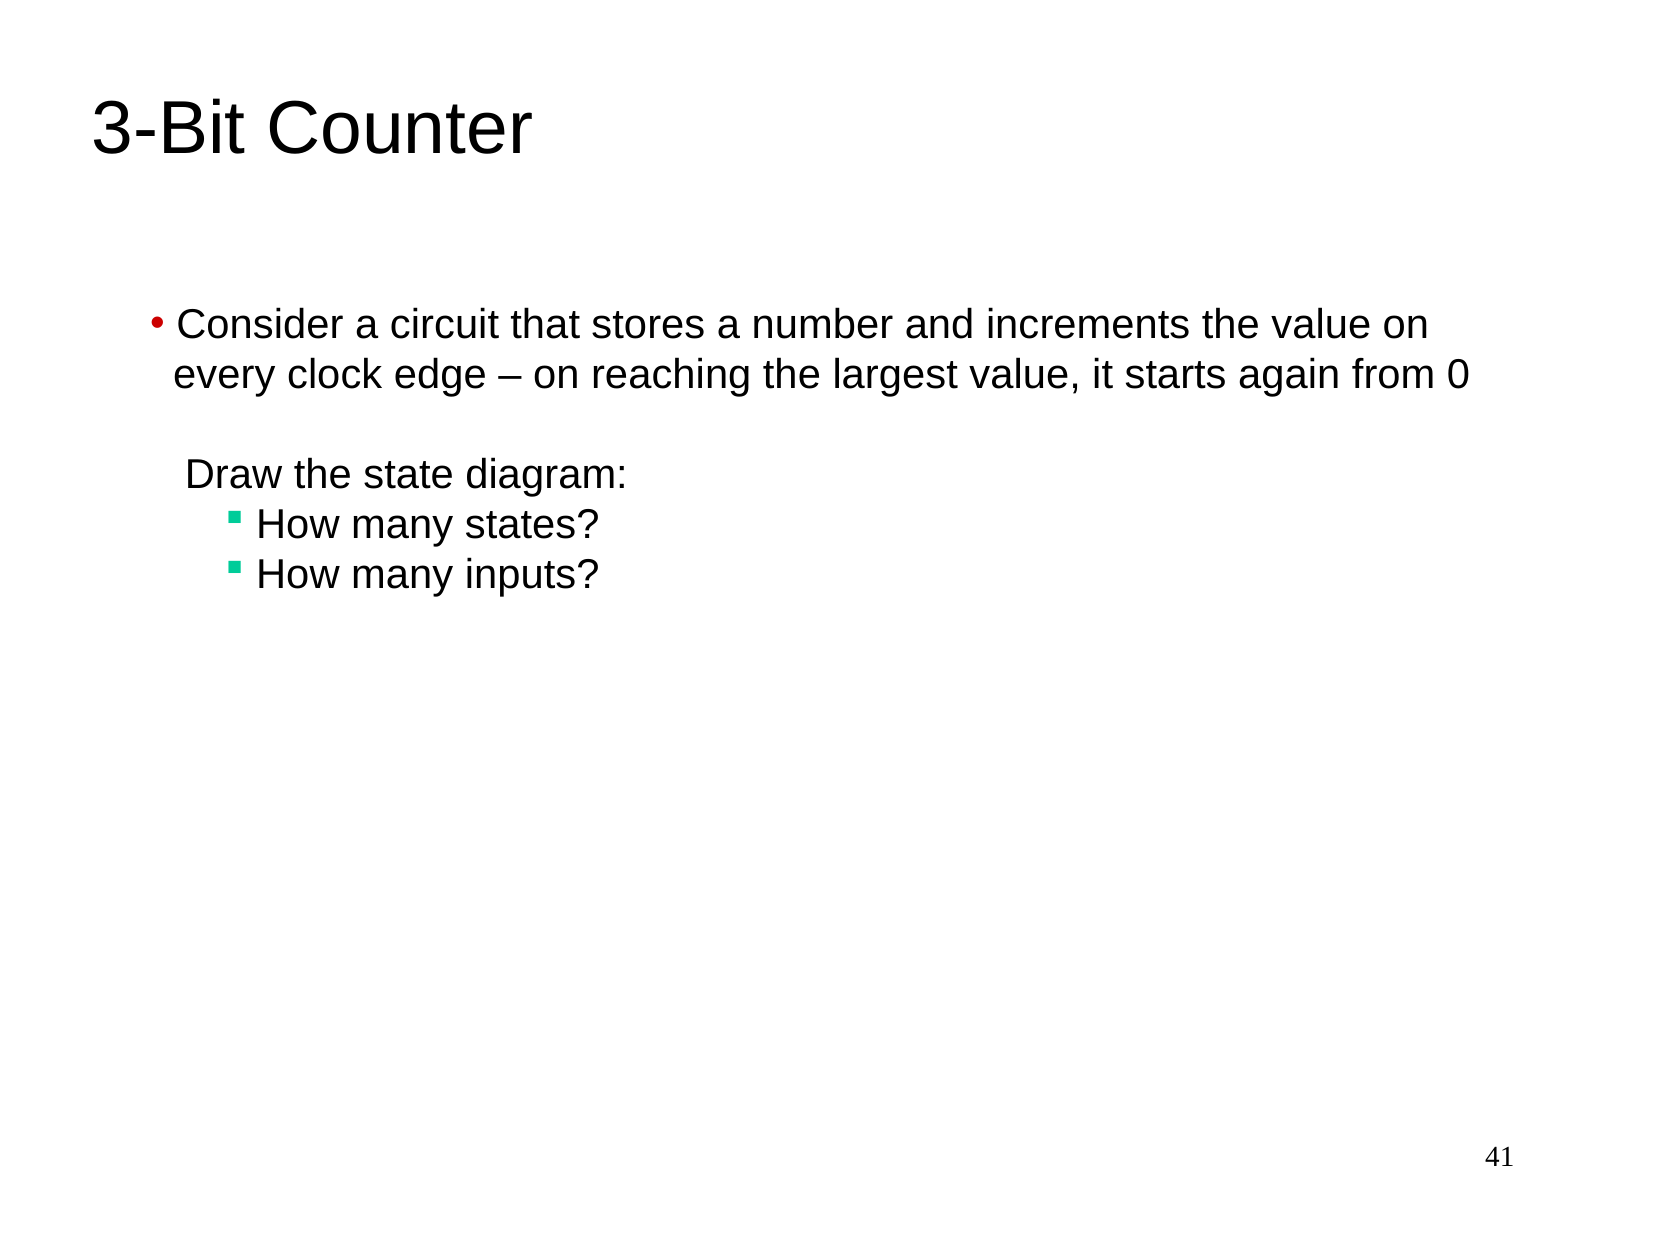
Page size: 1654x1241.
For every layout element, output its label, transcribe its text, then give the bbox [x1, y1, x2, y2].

text_box <number> [1185, 1129, 1530, 1213]
text_box Consider a circuit that stores a number and increments the value on every clock edge – on reaching the largest value, it starts again from 0 Draw the state diagram: How many states? How many inputs? [135, 289, 1486, 605]
text_box 3-Bit Counter [76, 71, 549, 177]
